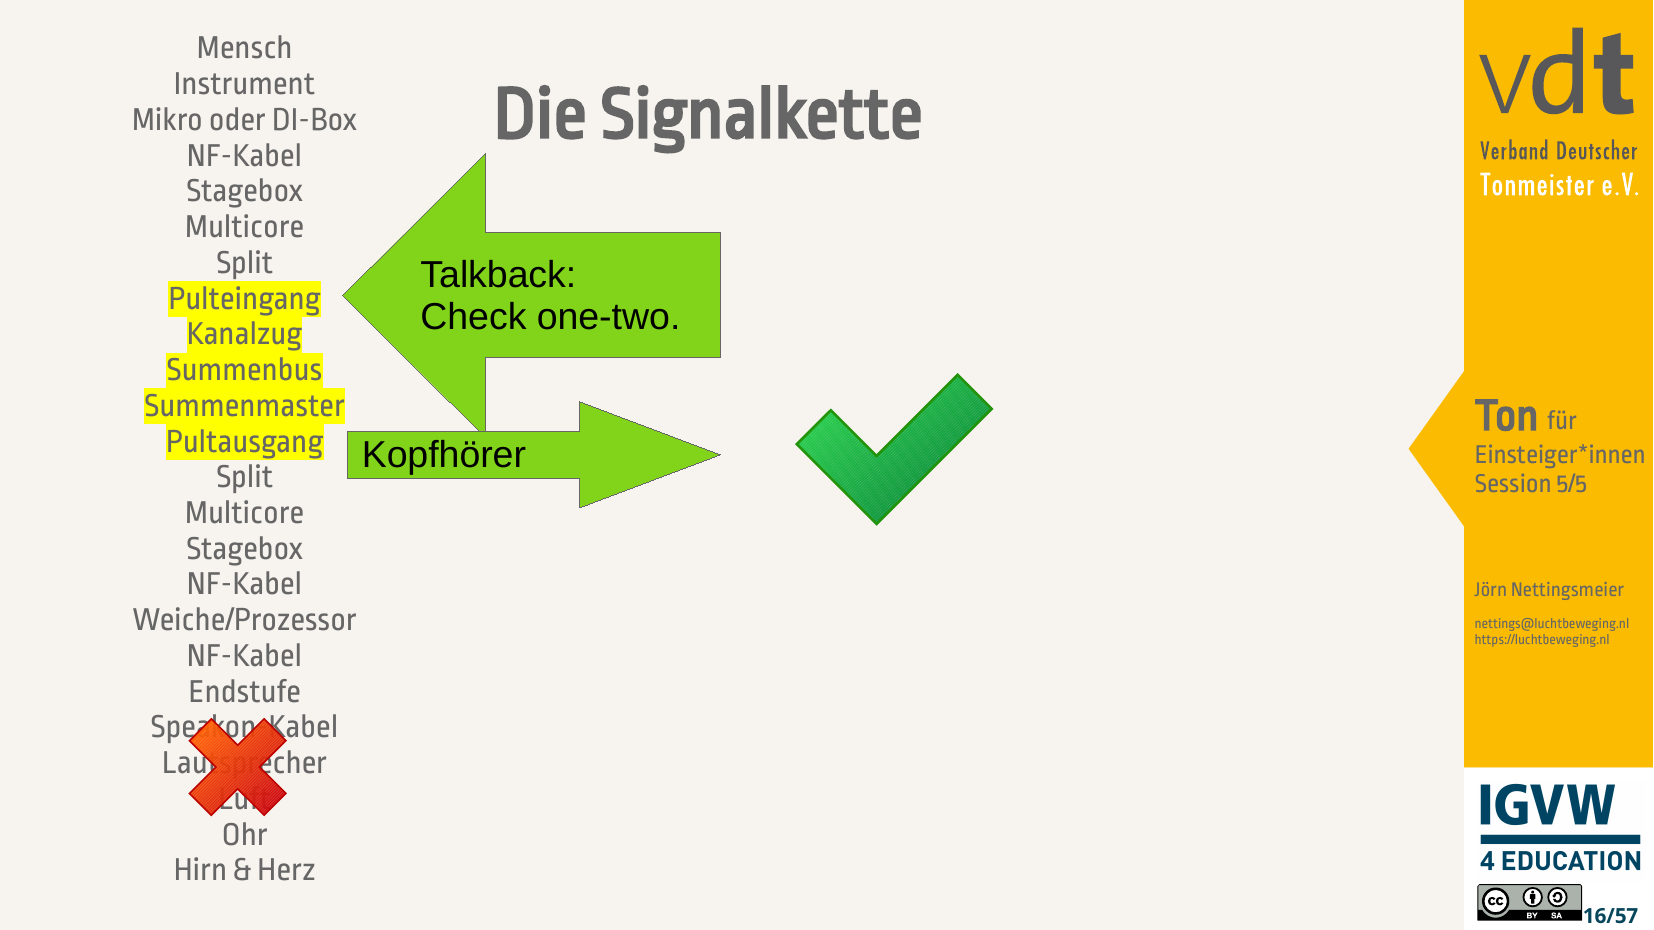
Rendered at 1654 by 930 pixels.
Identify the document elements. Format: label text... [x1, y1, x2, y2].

title Die Signalkette [438, 37, 1335, 193]
picture [756, 307, 1028, 579]
picture [1477, 780, 1646, 882]
text_box Talkback: Check one-two. [342, 153, 721, 431]
text_box Kopfhörer [347, 401, 721, 508]
picture [153, 683, 321, 851]
text_box Mensch Instrument Mikro oder DI-Box NF-Kabel Stagebox Multicore Split Pulteingang Kanalzug Summenbus Summenmaster Pultausgang Split Multicore Stagebox NF-Kabel Weiche/Prozessor NF-Kabel Endstufe Speakon-Kabel Lautsprecher Luft Ohr Hirn & Herz [52, 23, 438, 919]
